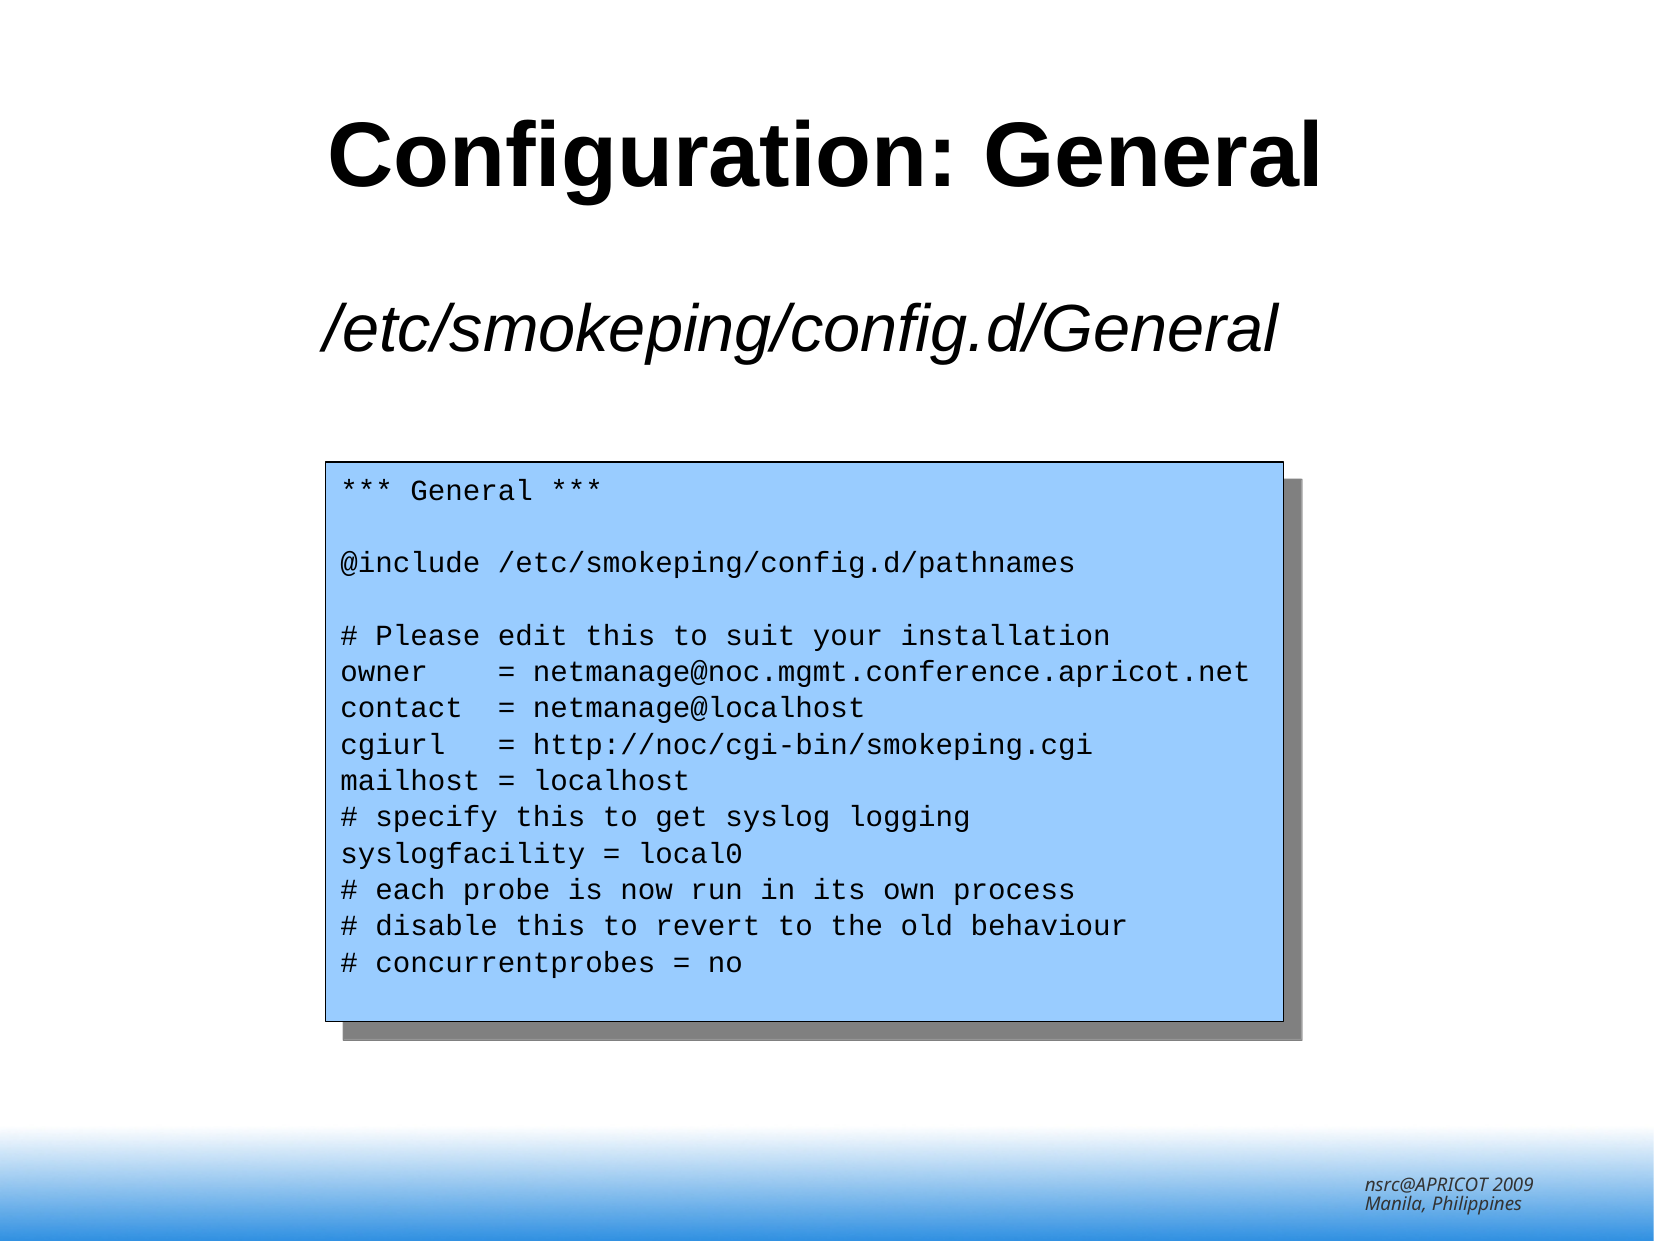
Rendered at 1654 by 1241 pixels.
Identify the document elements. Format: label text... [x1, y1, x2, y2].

picture [0, 1124, 1654, 1241]
text_box /etc/smokeping/config.d/General [309, 274, 1298, 373]
text_box *** General *** @include /etc/smokeping/config.d/pathnames # Please edit this to suit your installation owner = netmanage@noc.mgmt.conference.apricot.net contact = netmanage@localhost cgiurl = http://noc/cgi-bin/smokeping.cgi mailhost = localhost # specify this to get syslog logging syslogfacility = local0 # each probe is now run in its own process # disable this to revert to the old behaviour # concurrentprobes = no [325, 461, 1284, 1022]
title Configuration: General [82, 49, 1571, 257]
